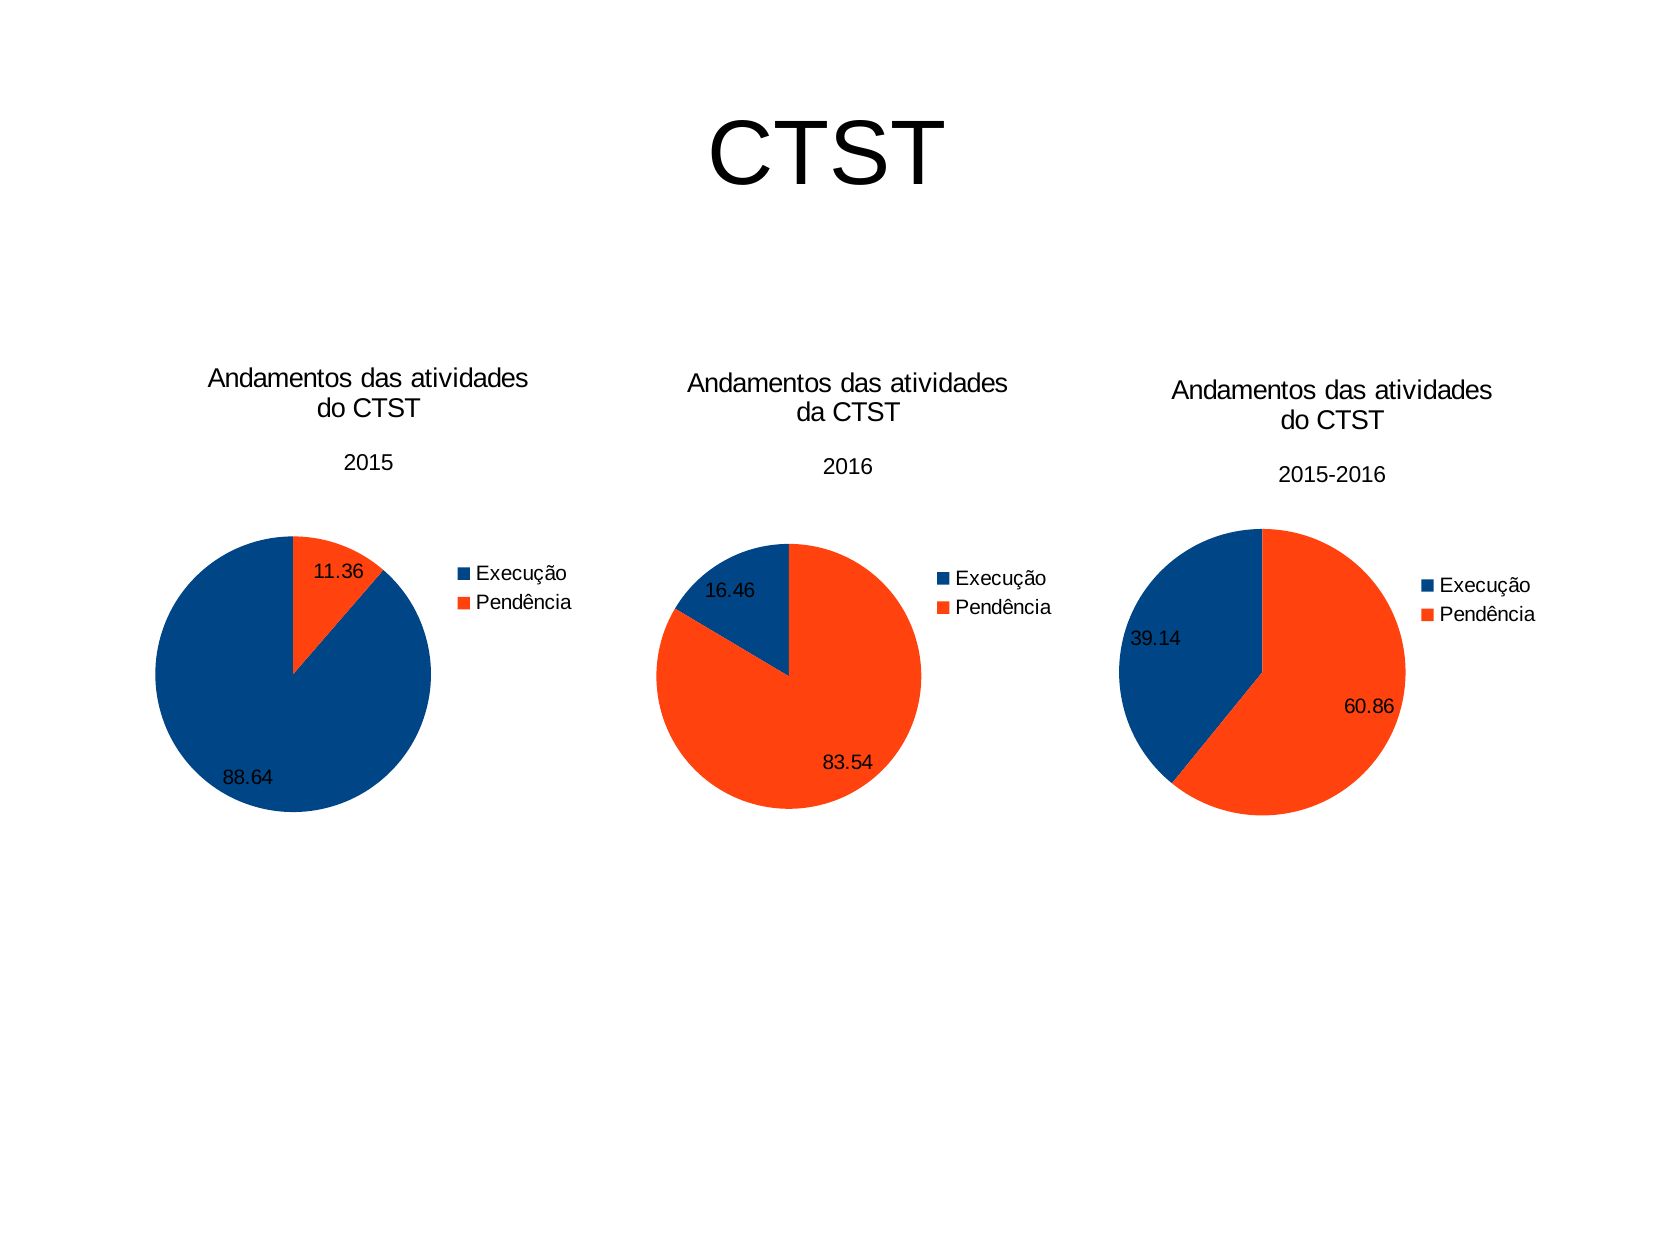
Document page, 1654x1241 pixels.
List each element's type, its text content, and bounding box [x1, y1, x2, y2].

chart [625, 342, 1071, 844]
chart [146, 338, 591, 839]
title CTST [82, 49, 1571, 257]
chart [1110, 349, 1555, 851]
